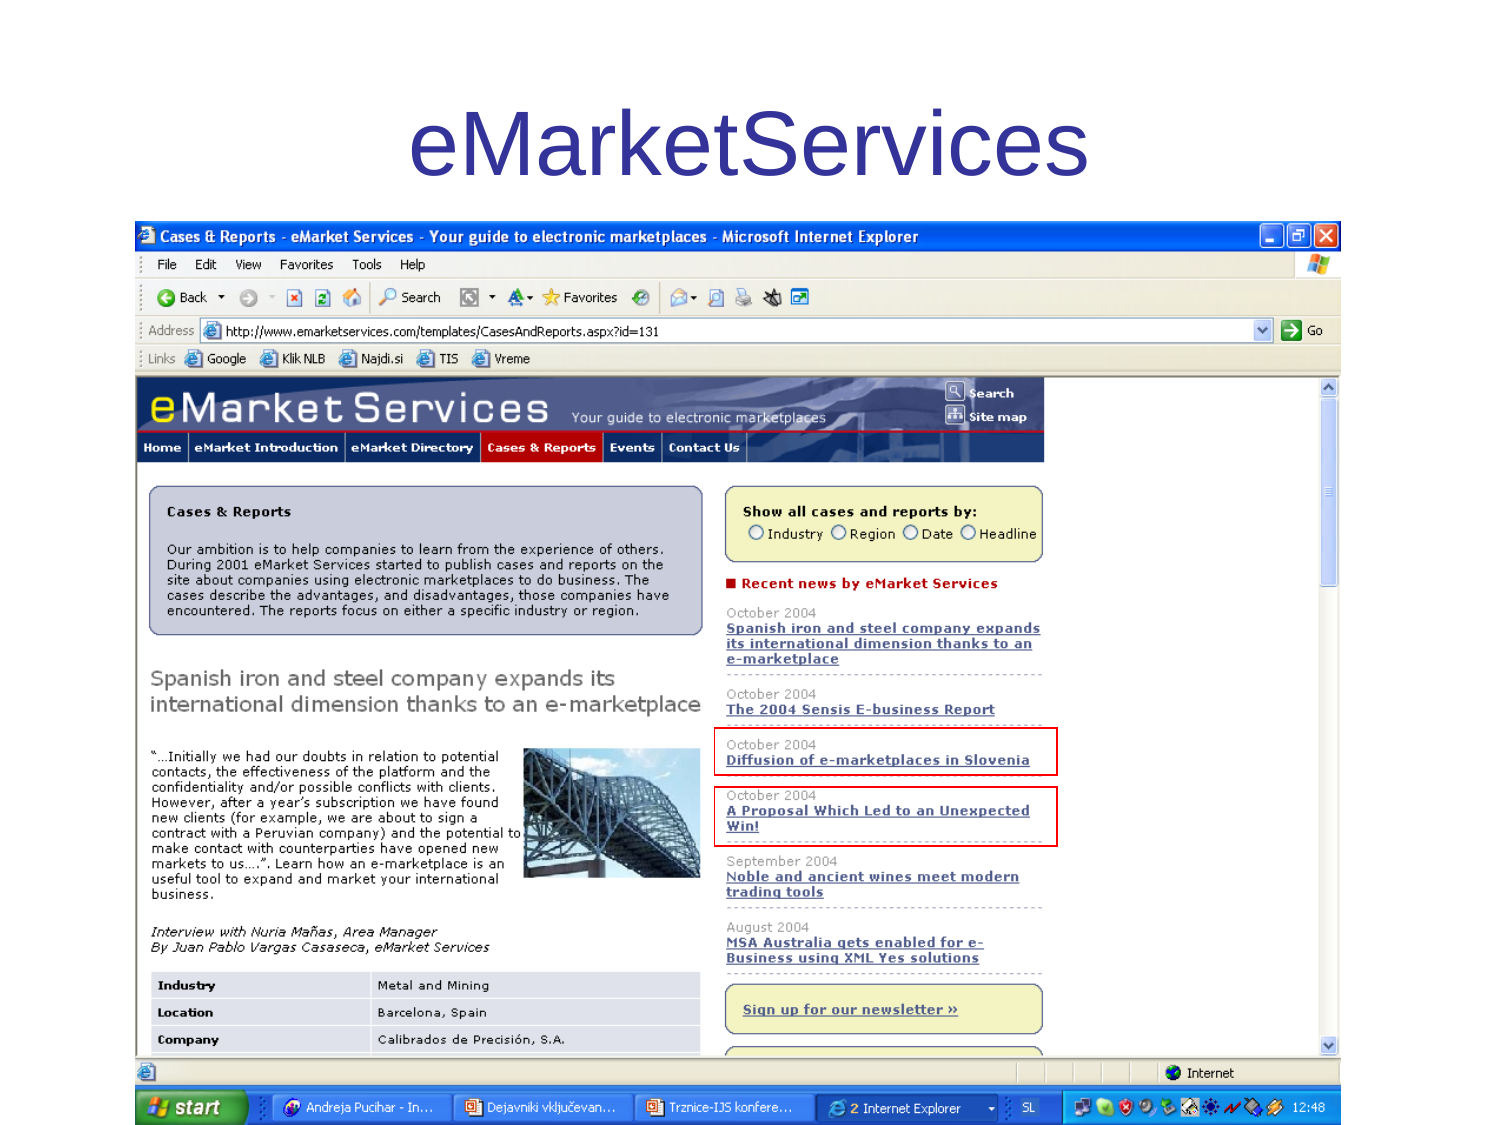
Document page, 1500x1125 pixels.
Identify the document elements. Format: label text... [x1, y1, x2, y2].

picture [135, 221, 1341, 1125]
title eMarketServices [75, 45, 1426, 233]
